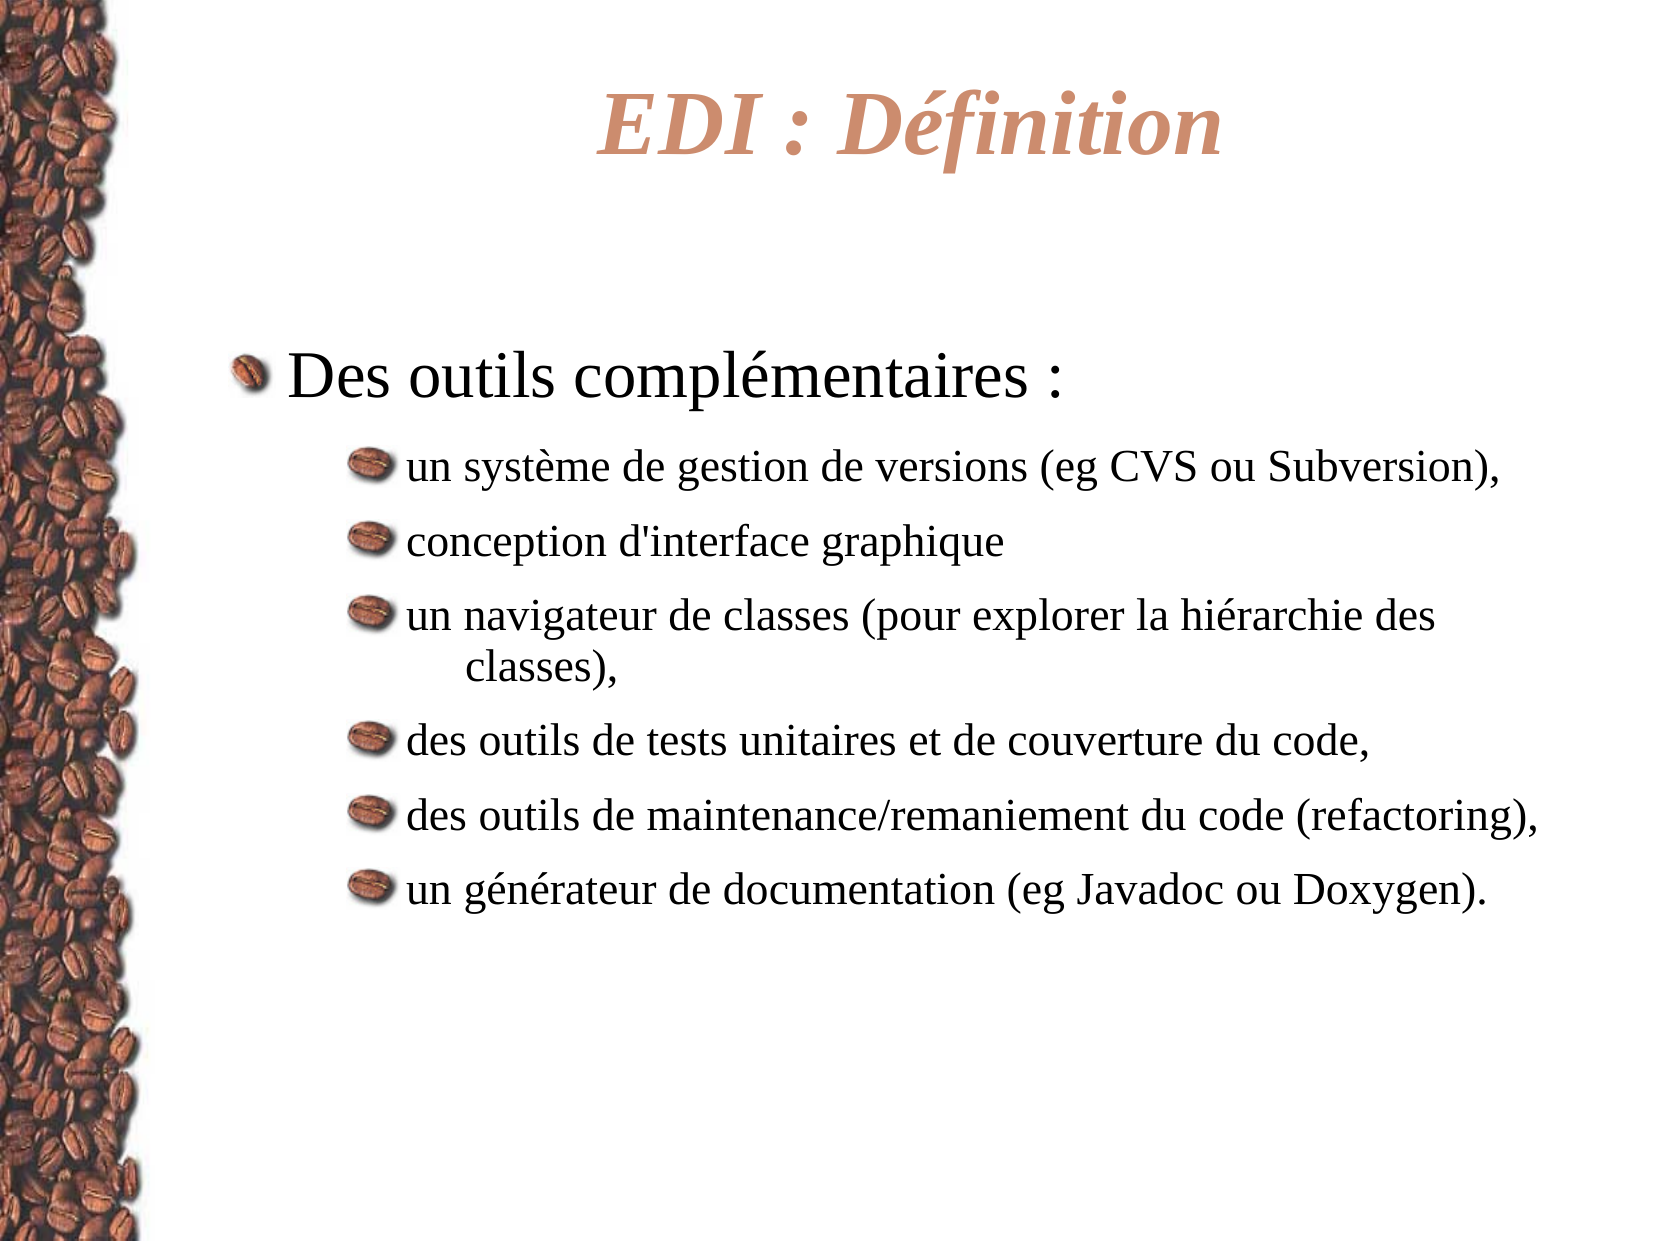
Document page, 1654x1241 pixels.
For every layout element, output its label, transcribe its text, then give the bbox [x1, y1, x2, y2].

title EDI : Définition [205, 35, 1618, 223]
picture [0, 0, 155, 1241]
list Des outils complémentaires : un système de gestion de versions (eg CVS ou Subversion), conception d'interface graphique un navigateur de classes (pour explorer la hiérarchie des classes), des outils de tests unitaires et de couverture du code, des outils de maintenance/remaniement du code (refactoring), un générateur de documentation (eg Javadoc ou Doxygen). [228, 337, 1576, 1119]
